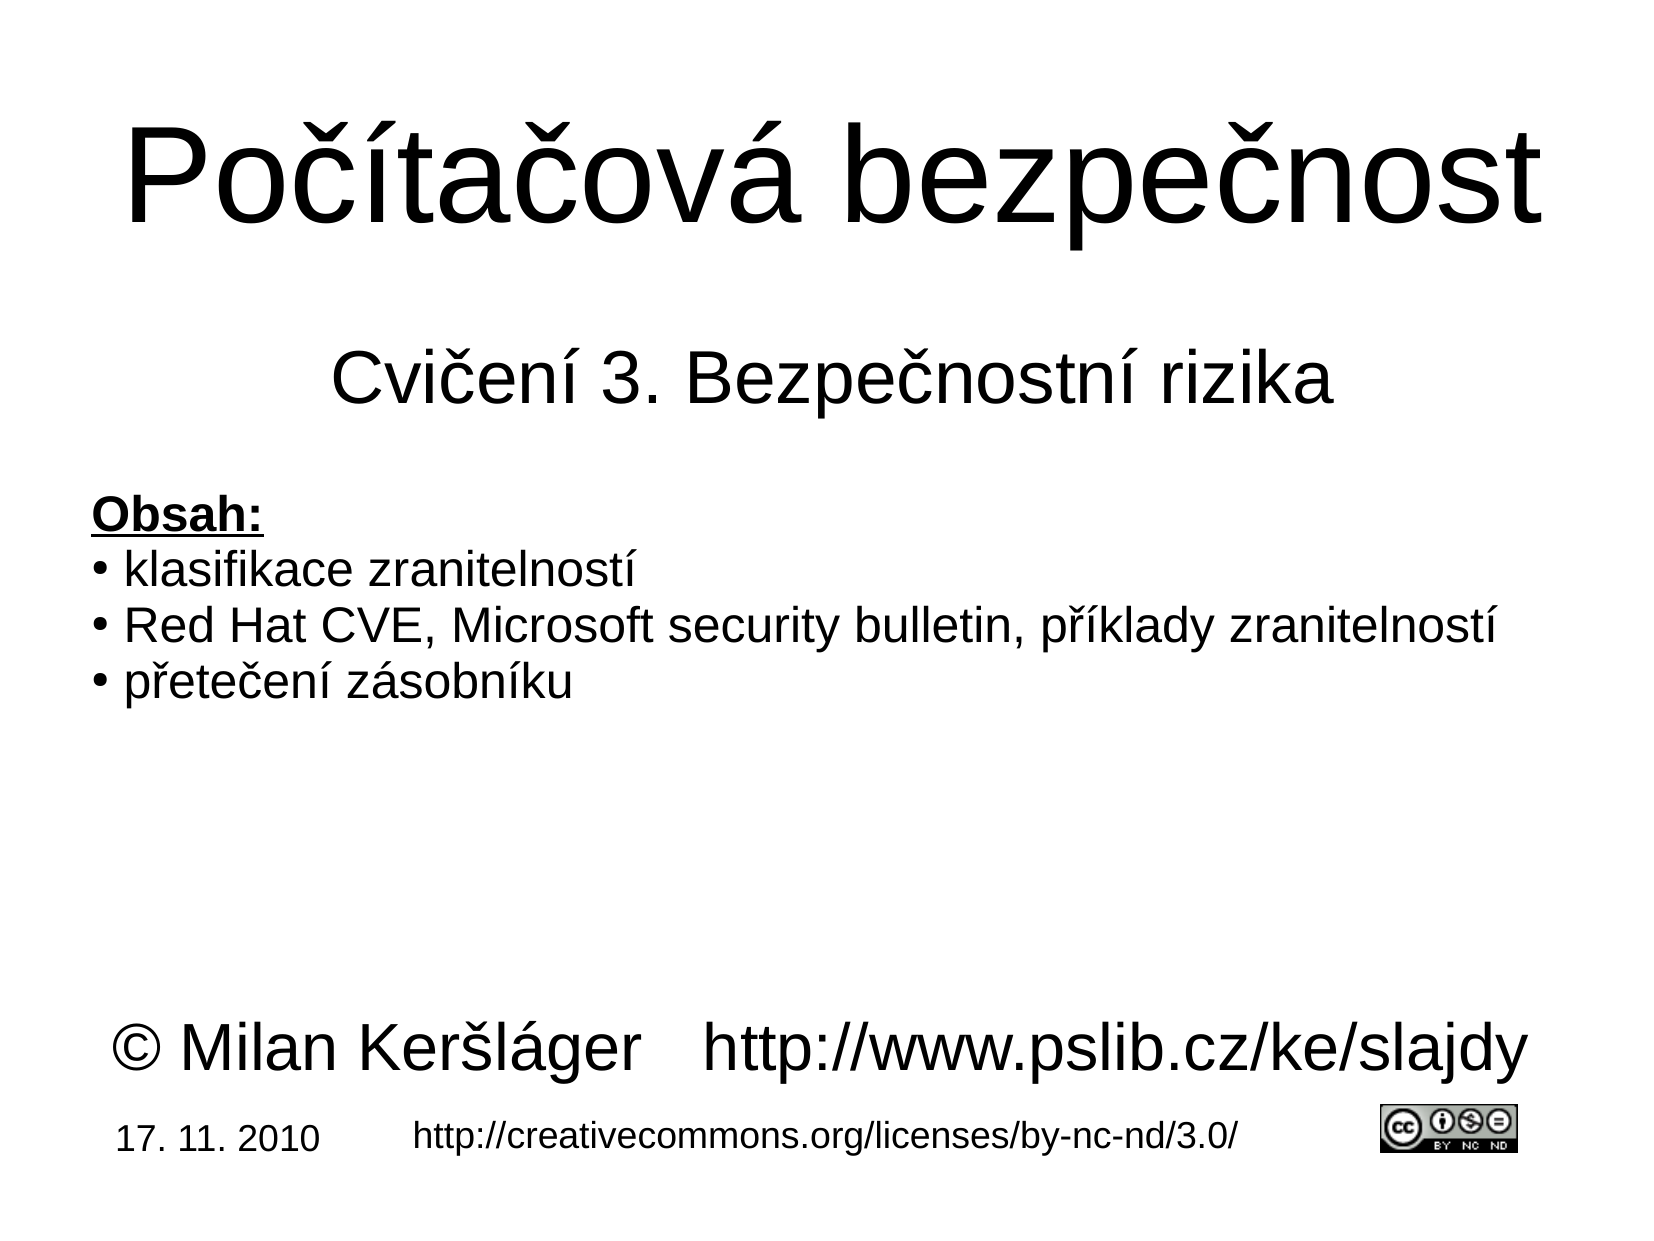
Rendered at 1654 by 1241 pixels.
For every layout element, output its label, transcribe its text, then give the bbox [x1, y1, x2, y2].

picture [1380, 1104, 1518, 1153]
text_box http://creativecommons.org/licenses/by-nc-nd/3.0/ [339, 1107, 1313, 1165]
text_box 17.11.2010 [100, 1110, 337, 1168]
text_box Obsah: klasifikace zranitelností Red Hat CVE, Microsoft security bulletin, příklady zranitelností přetečení zásobníku [76, 478, 1583, 717]
title Počítačová bezpečnost Cvičení 3. Bezpečnostní rizika [88, 56, 1577, 461]
list © Milan Keršláger http://www.pslib.cz/ke/slajdy [76, 1009, 1565, 1087]
